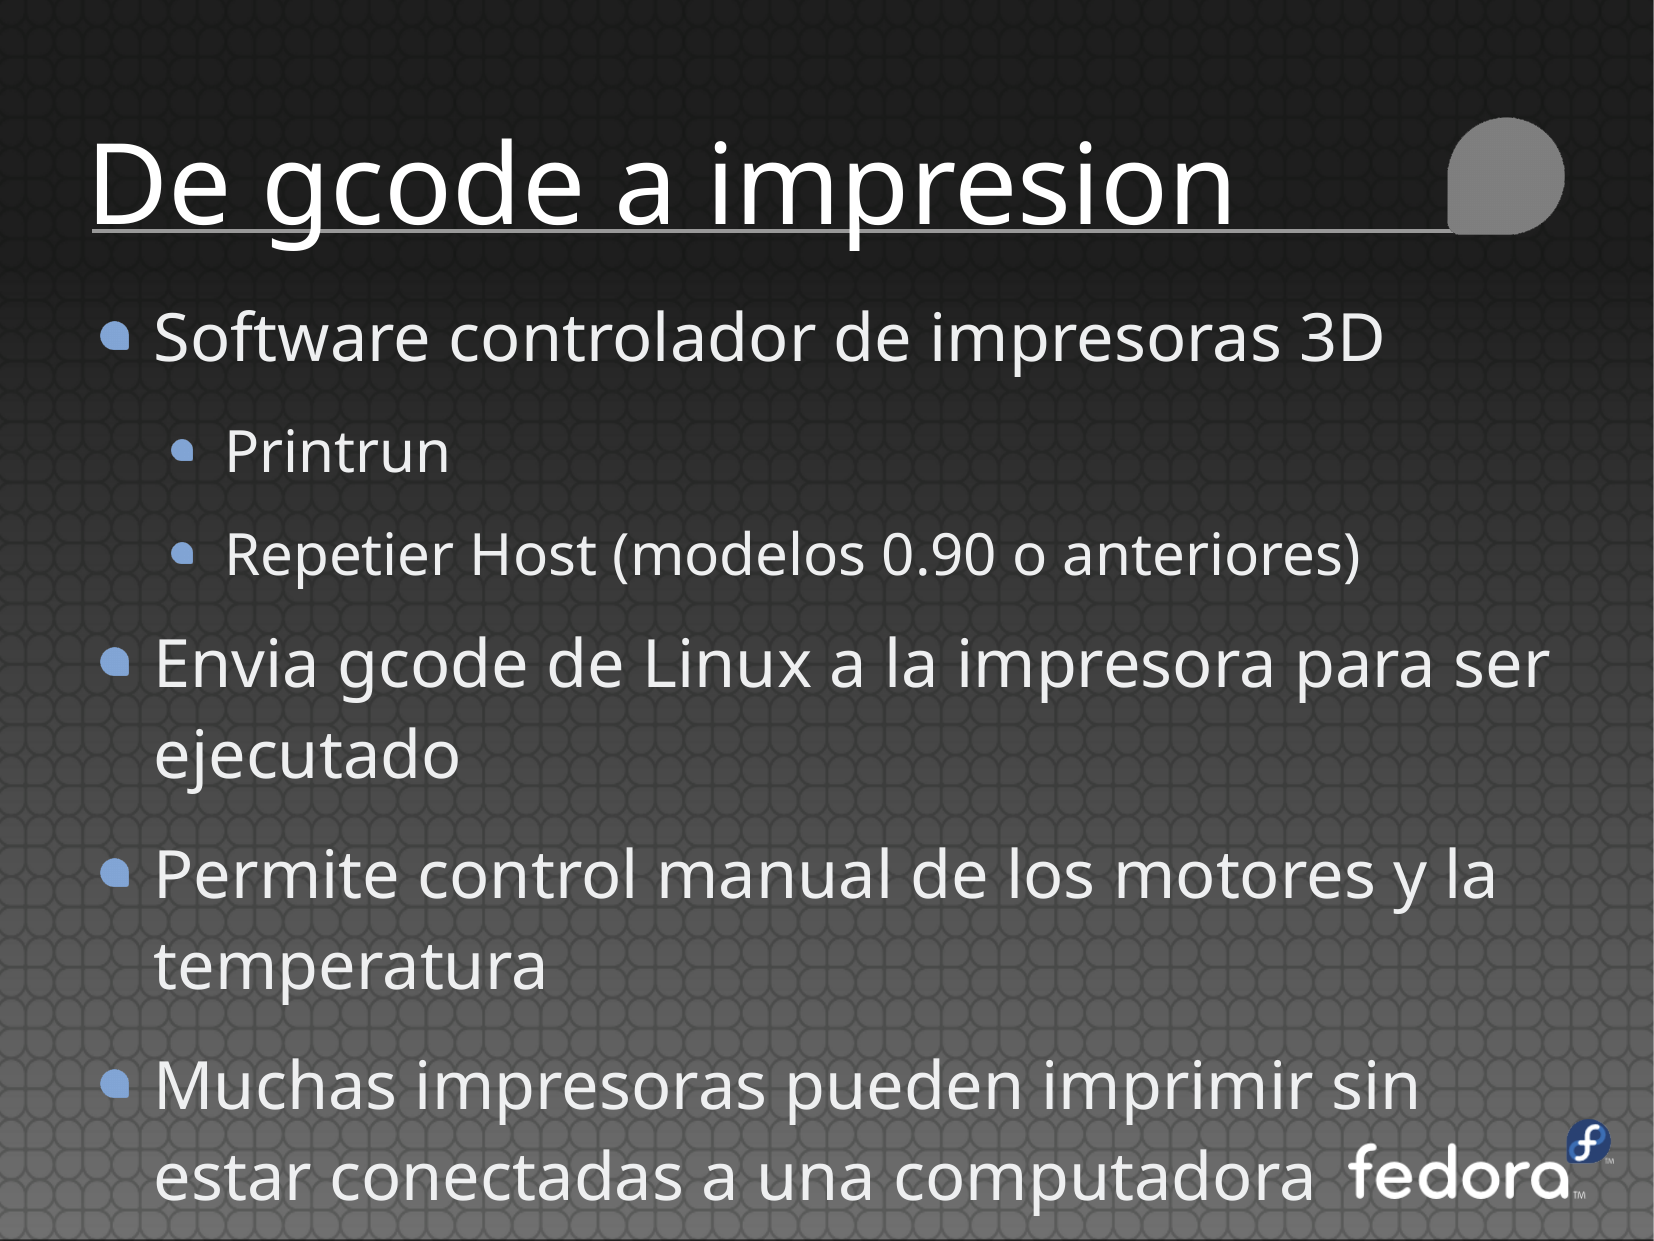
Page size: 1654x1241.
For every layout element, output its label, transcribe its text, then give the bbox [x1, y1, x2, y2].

list Software controlador de impresoras 3D Printrun Repetier Host (modelos 0.90 o anteriores) Envia gcode de Linux a la impresora para ser ejecutado Permite control manual de los motores y la temperatura Muchas impresoras pueden imprimir sin estar conectadas a una computadora Leen gcode desde una tarjeta SD [82, 290, 1571, 1204]
picture [0, 0, 1654, 1241]
title De gcode a impresion [86, 112, 1576, 249]
